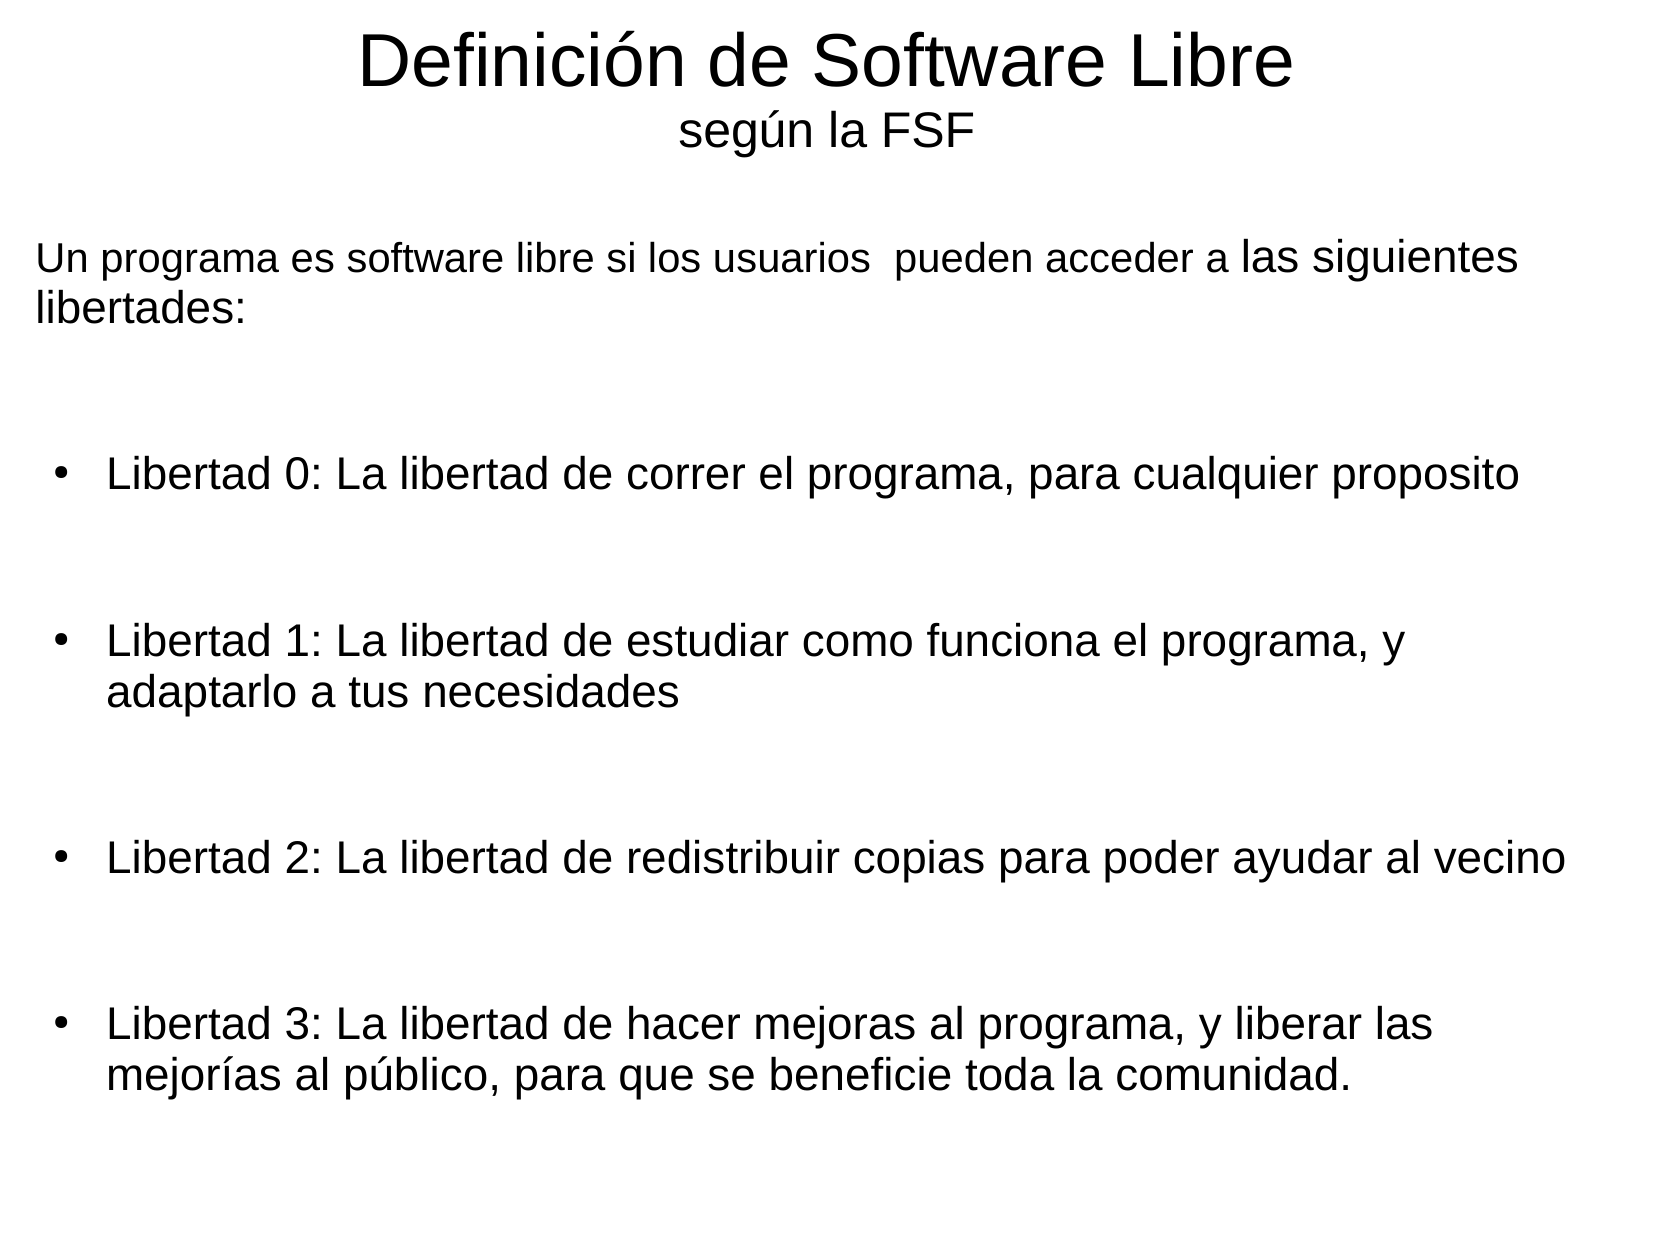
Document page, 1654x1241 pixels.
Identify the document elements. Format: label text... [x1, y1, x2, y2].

list Un programa es software libre si los usuarios pueden acceder a las siguientes libertades: Libertad 0: La libertad de correr el programa, para cualquier proposito Libertad 1: La libertad de estudiar como funciona el programa, y adaptarlo a tus necesidades Libertad 2: La libertad de redistribuir copias para poder ayudar al vecino Libertad 3: La libertad de hacer mejoras al programa, y liberar las mejorías al público, para que se beneficie toda la comunidad. [35, 231, 1607, 1101]
title Definición de Software Libre según la FSF [82, 18, 1571, 158]
